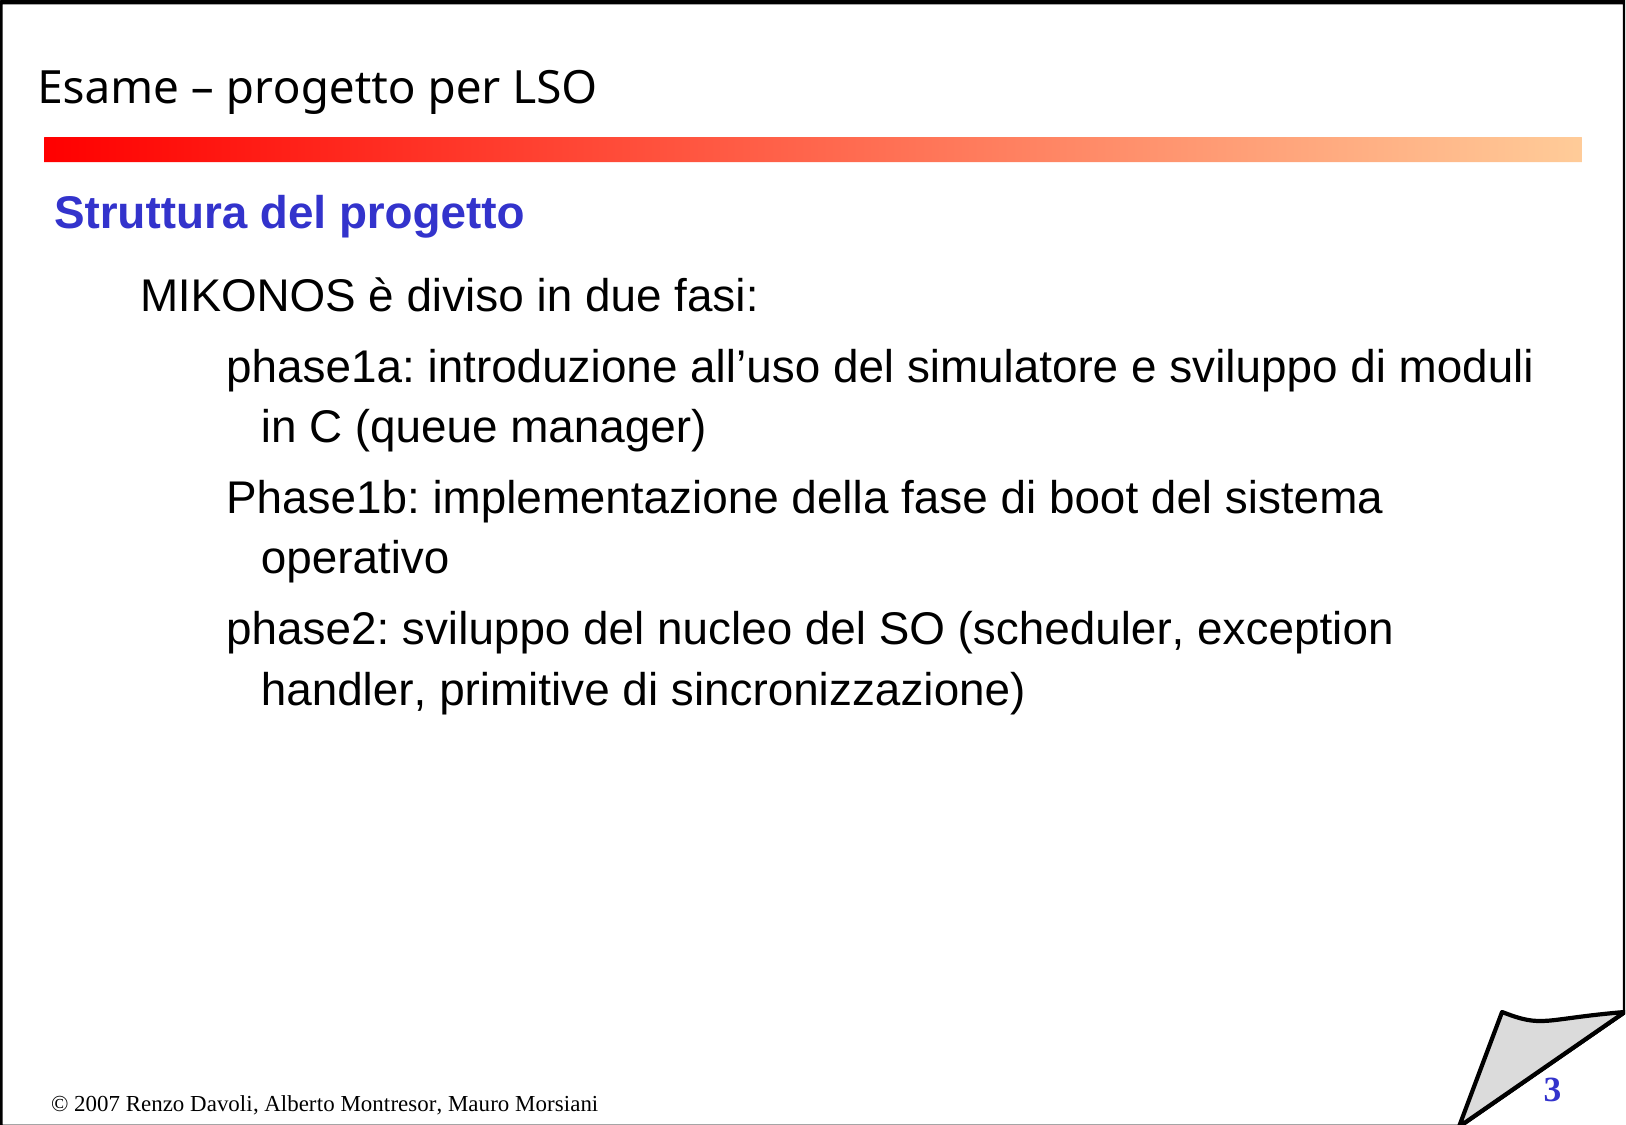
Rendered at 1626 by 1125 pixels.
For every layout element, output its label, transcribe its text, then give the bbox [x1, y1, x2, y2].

list Struttura del progetto MIKONOS è diviso in due fasi: phase1a: introduzione all’uso del simulatore e sviluppo di moduli in C (queue manager) Phase1b: implementazione della fase di boot del sistema operativo phase2: sviluppo del nucleo del SO (scheduler, exception handler, primitive di sincronizzazione) [54, 187, 1571, 1024]
title Esame – progetto per LSO [37, 44, 1588, 131]
